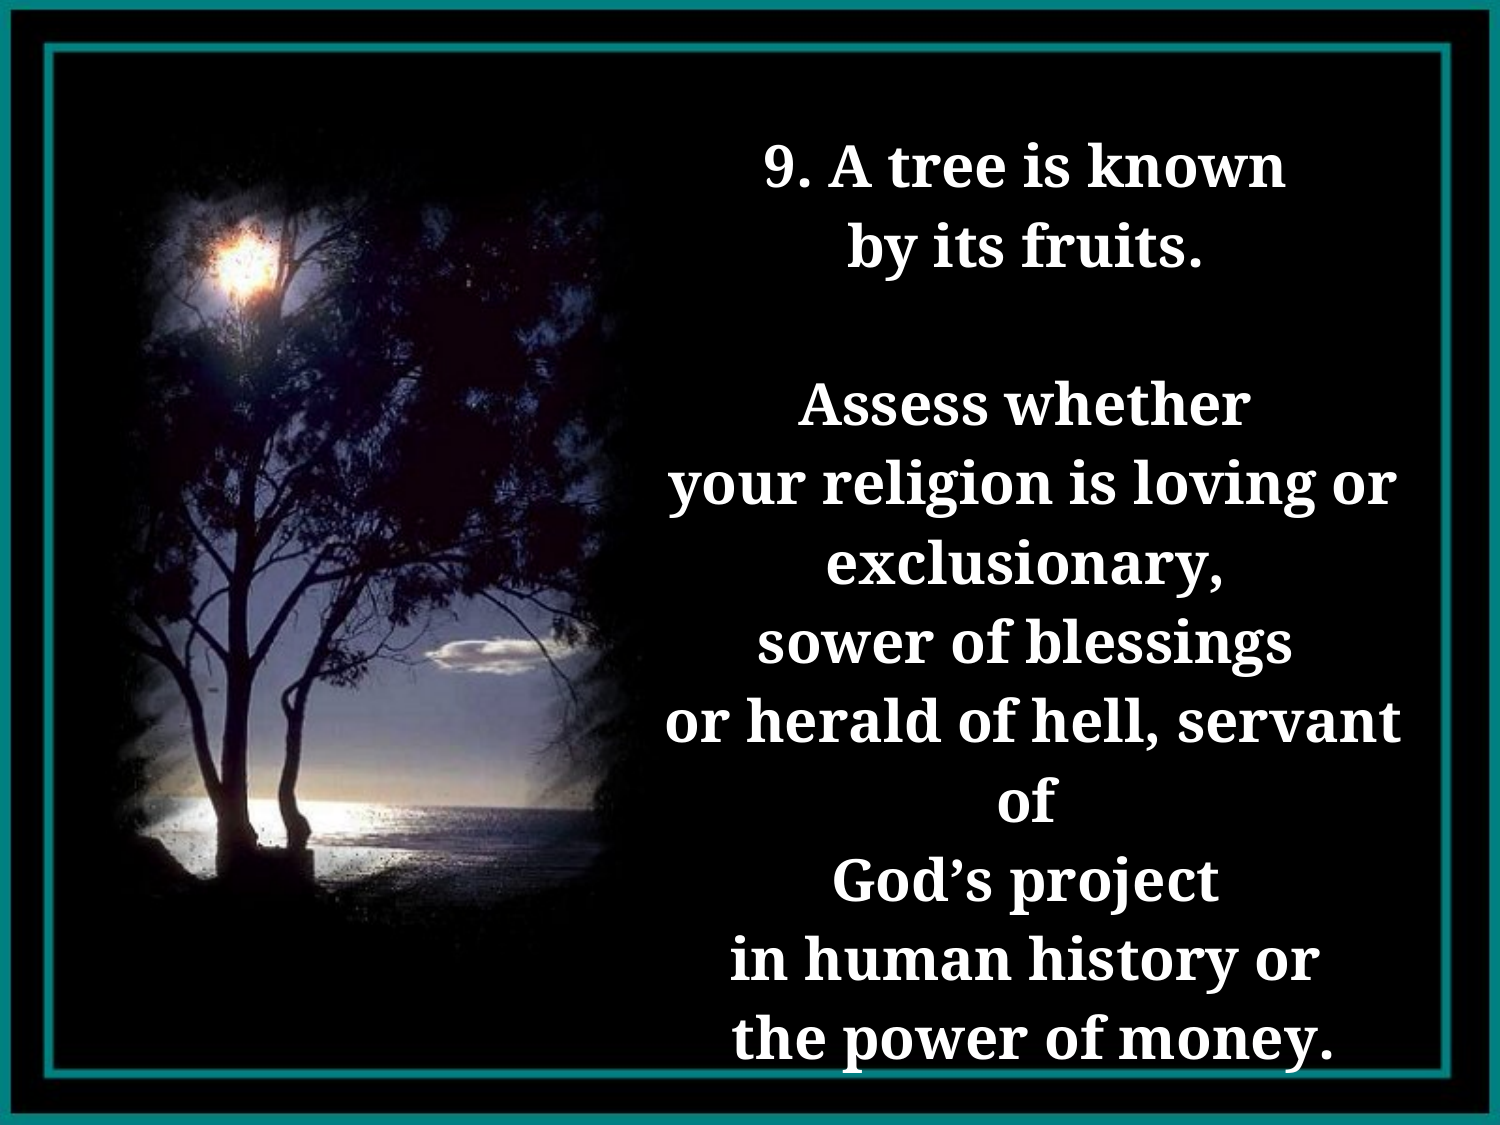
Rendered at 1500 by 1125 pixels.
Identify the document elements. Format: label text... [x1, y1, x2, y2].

text_box 9. A tree is known by its fruits. Assess whether your religion is loving or exclusionary, sower of blessings or herald of hell, servant of God’s project in human history or the power of money. [620, 118, 1447, 1085]
picture [0, 0, 1500, 1125]
